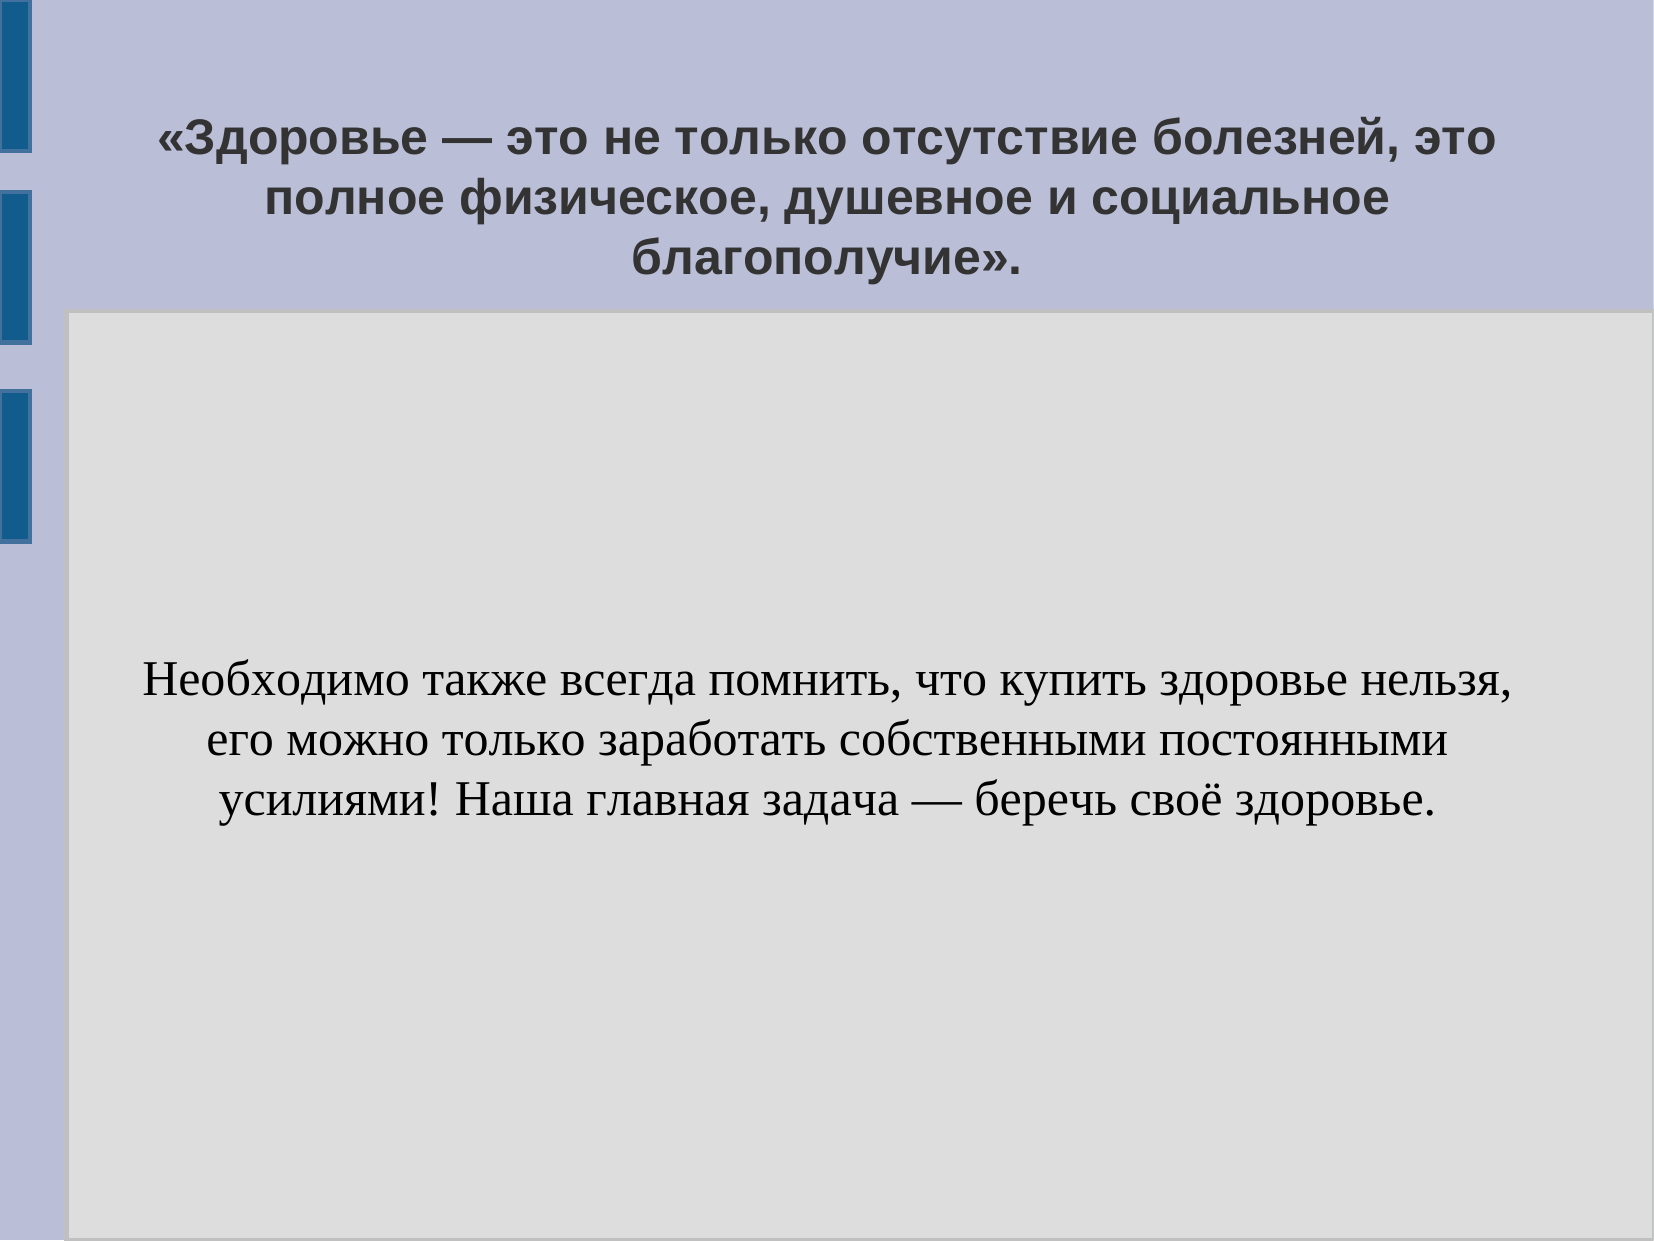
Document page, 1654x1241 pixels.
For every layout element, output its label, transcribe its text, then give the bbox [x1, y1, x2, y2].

title «Здоровье — это не только отсутствие болезней, это полное физическое, душевное и социальное благополучие». [121, 91, 1534, 299]
subtitle Необходимо также всегда помнить, что купить здоровье нельзя, его можно только заработать собственными постоянными усилиями! Наша главная задача — беречь своё здоровье. [121, 344, 1534, 1127]
